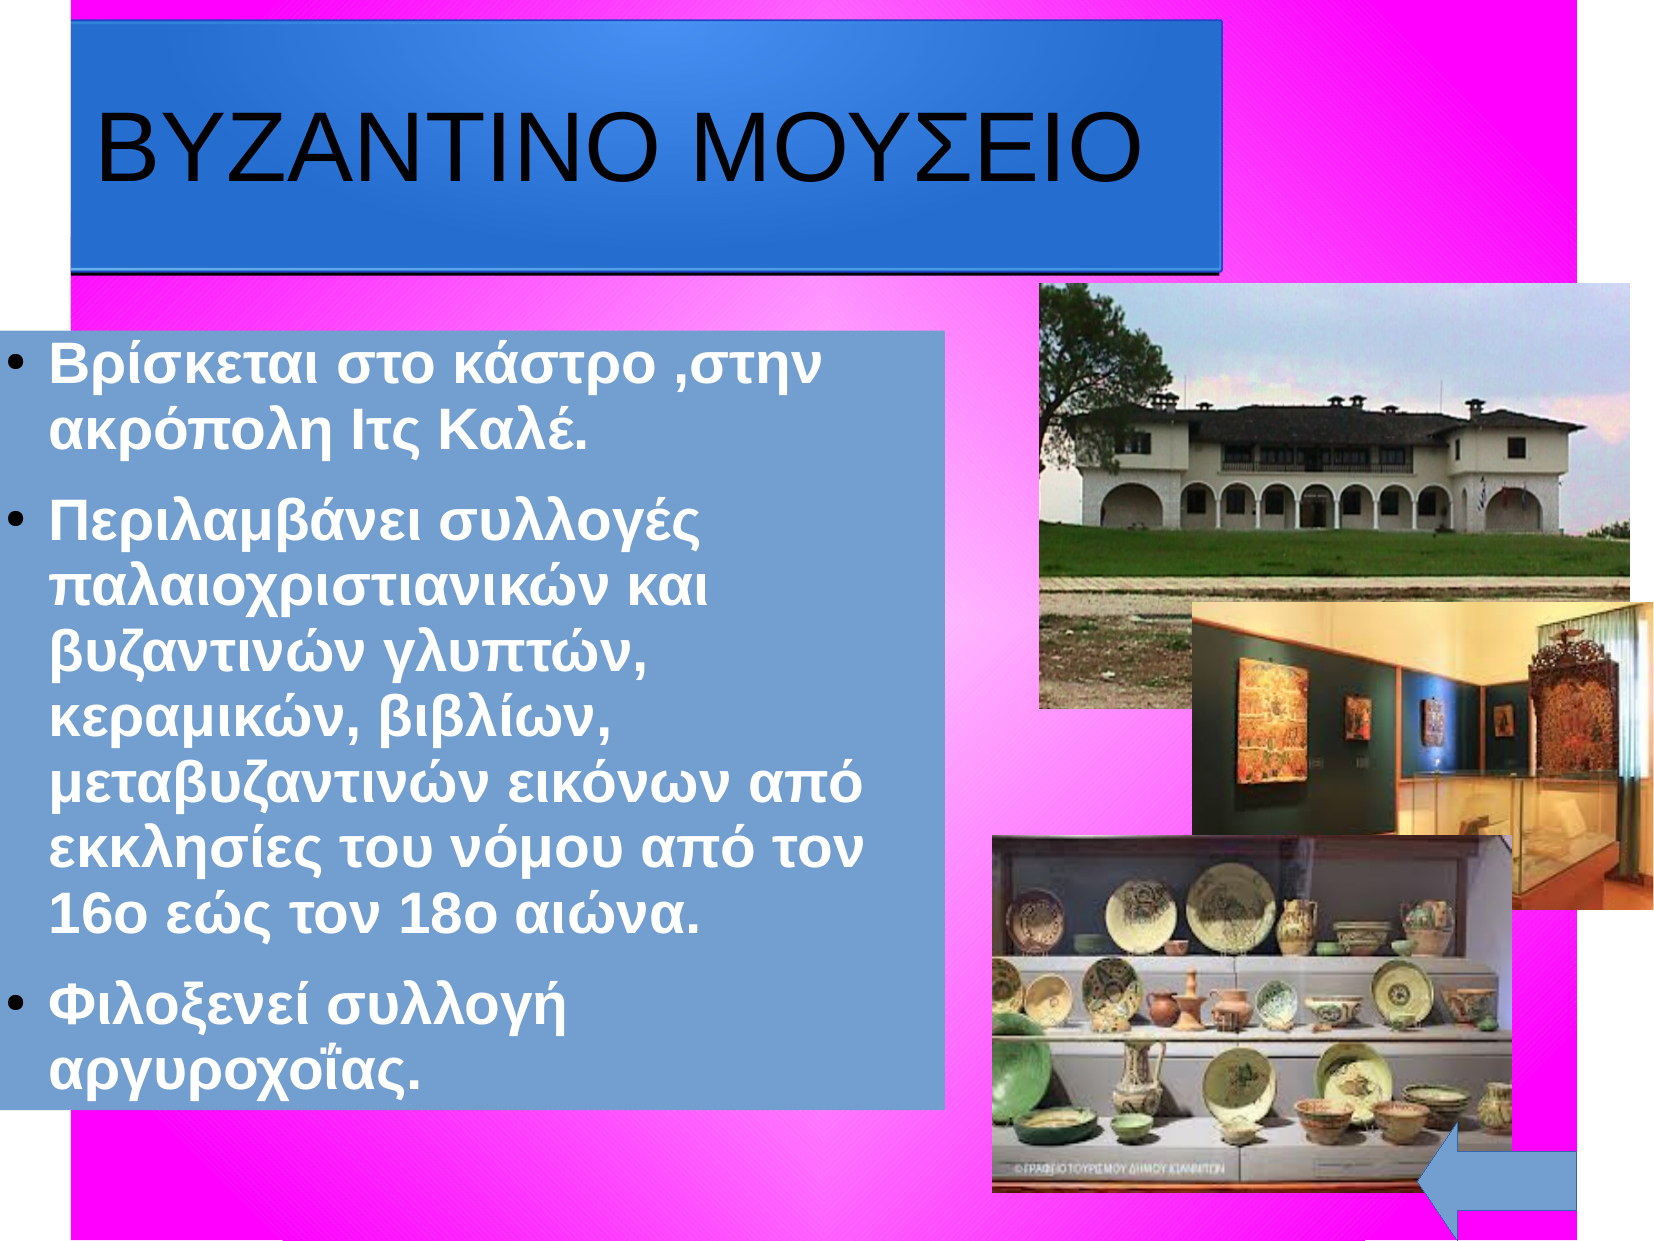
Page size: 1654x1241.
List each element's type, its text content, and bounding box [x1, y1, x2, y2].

picture [992, 283, 1654, 1193]
text_box [1417, 1122, 1577, 1241]
list Βρίσκεται στο κάστρο ,στην ακρόπολη Ιτς Καλέ. Περιλαμβάνει συλλογές παλαιοχριστιανικών και βυζαντινών γλυπτών, κεραμικών, βιβλίων, μεταβυζαντινών εικόνων από εκκλησίες του νόμου από τον 16ο εώς τον 18ο αιώνα. Φιλοξενεί συλλογή αργυροχοΐας. [0, 330, 945, 1111]
text_box ΒΥΖΑΝΤΙΝΟ ΜΟΥΣΕΙΟ [94, 91, 1536, 203]
